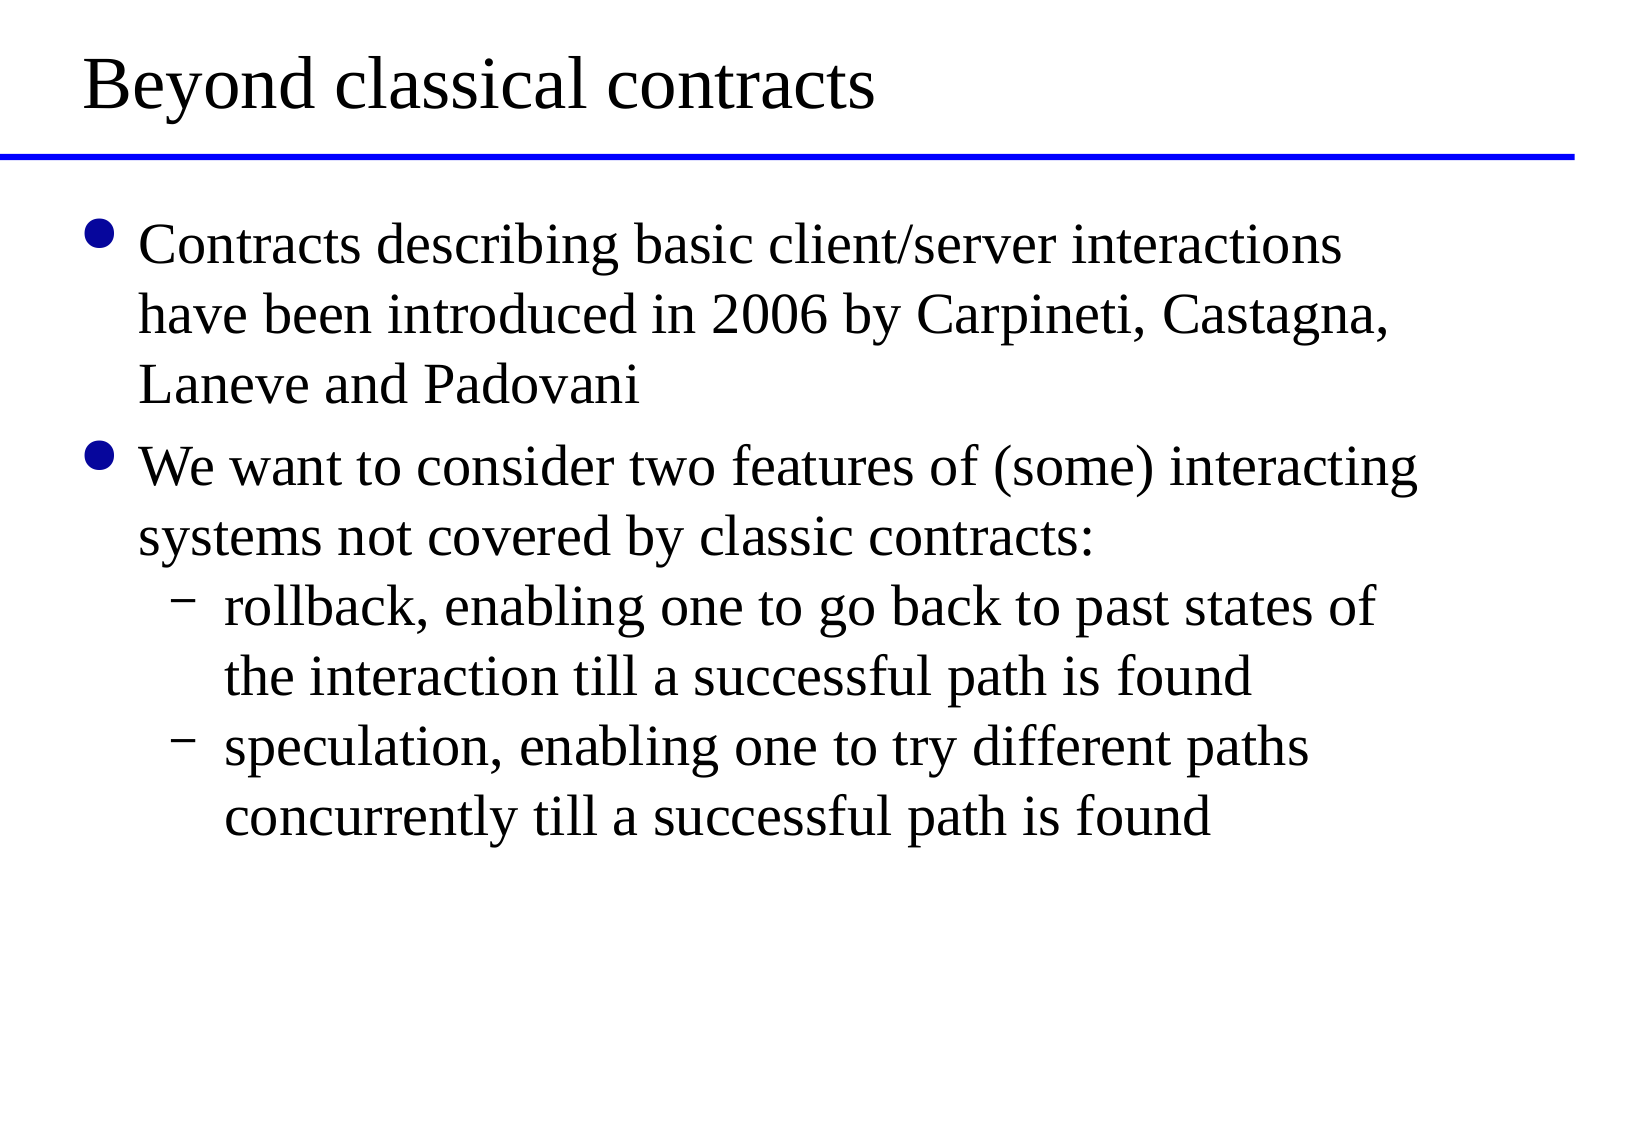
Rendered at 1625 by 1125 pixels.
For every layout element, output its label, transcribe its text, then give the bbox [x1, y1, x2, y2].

title Beyond classical contracts [67, 27, 1544, 131]
list Contracts describing basic client/server interactions have been introduced in 2006 by Carpineti, Castagna, Laneve and Padovani We want to consider two features of (some) interacting systems not covered by classic contracts: rollback, enabling one to go back to past states of the interaction till a successful path is found speculation, enabling one to try different paths concurrently till a successful path is found [67, 198, 1478, 1061]
